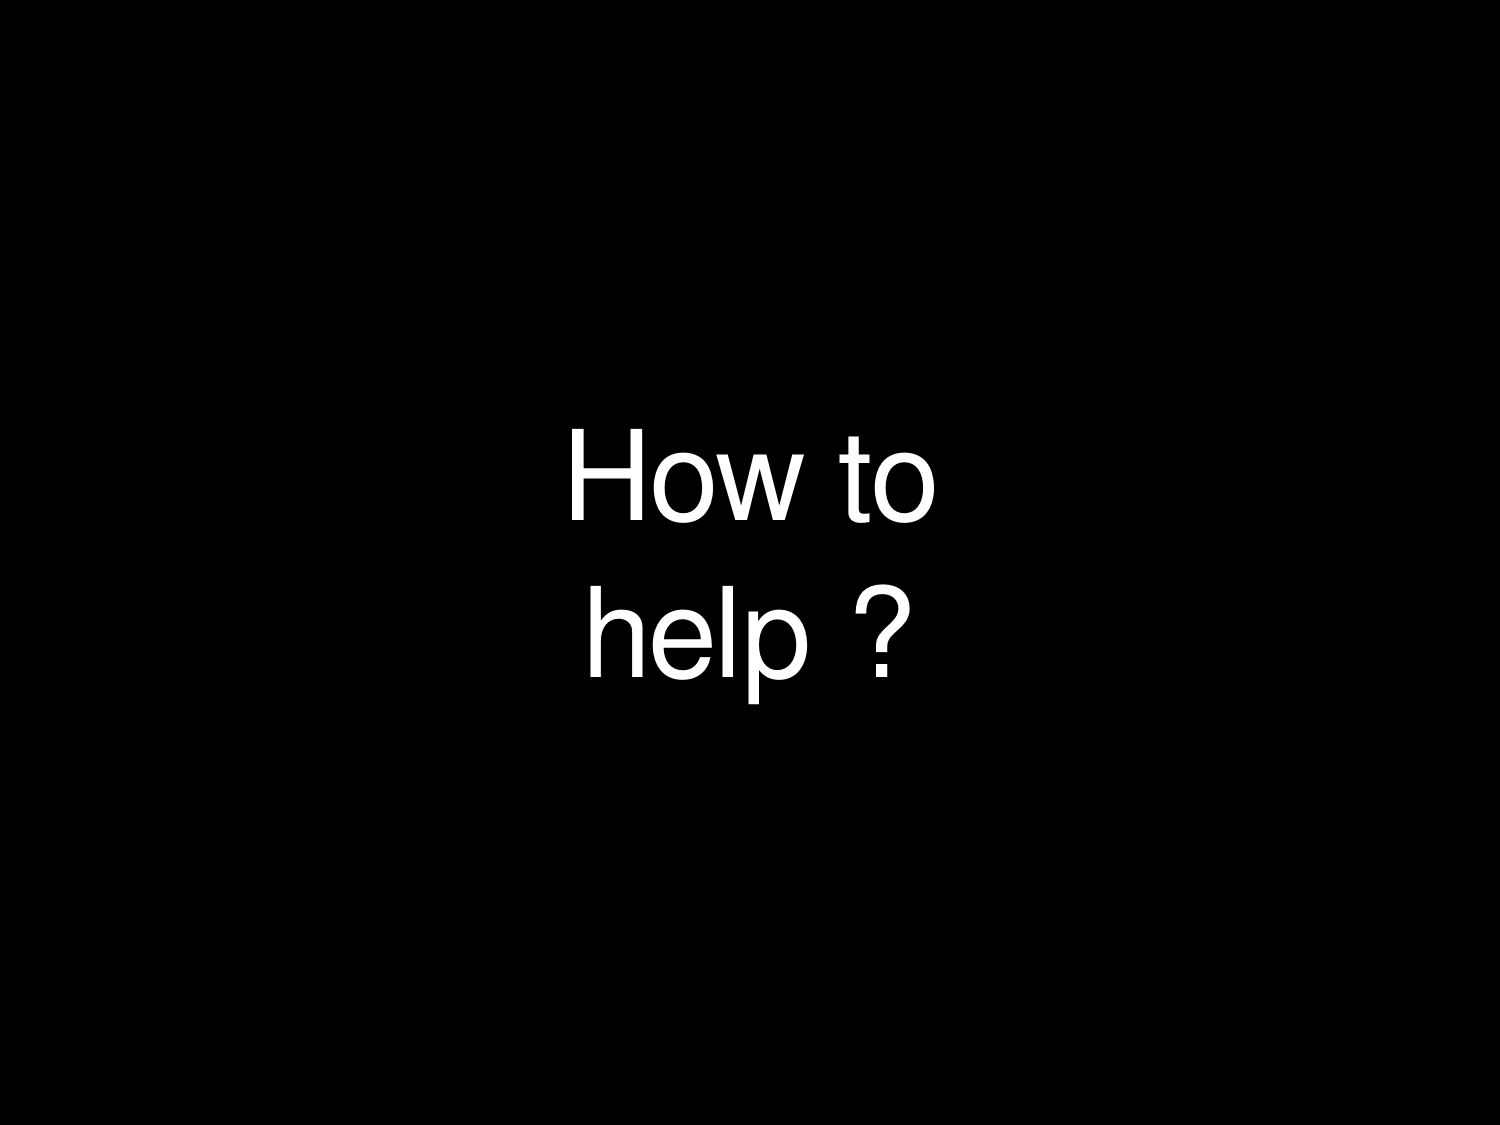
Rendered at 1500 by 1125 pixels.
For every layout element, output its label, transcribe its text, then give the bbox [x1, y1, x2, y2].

text_box How to help ? [297, 143, 1203, 982]
